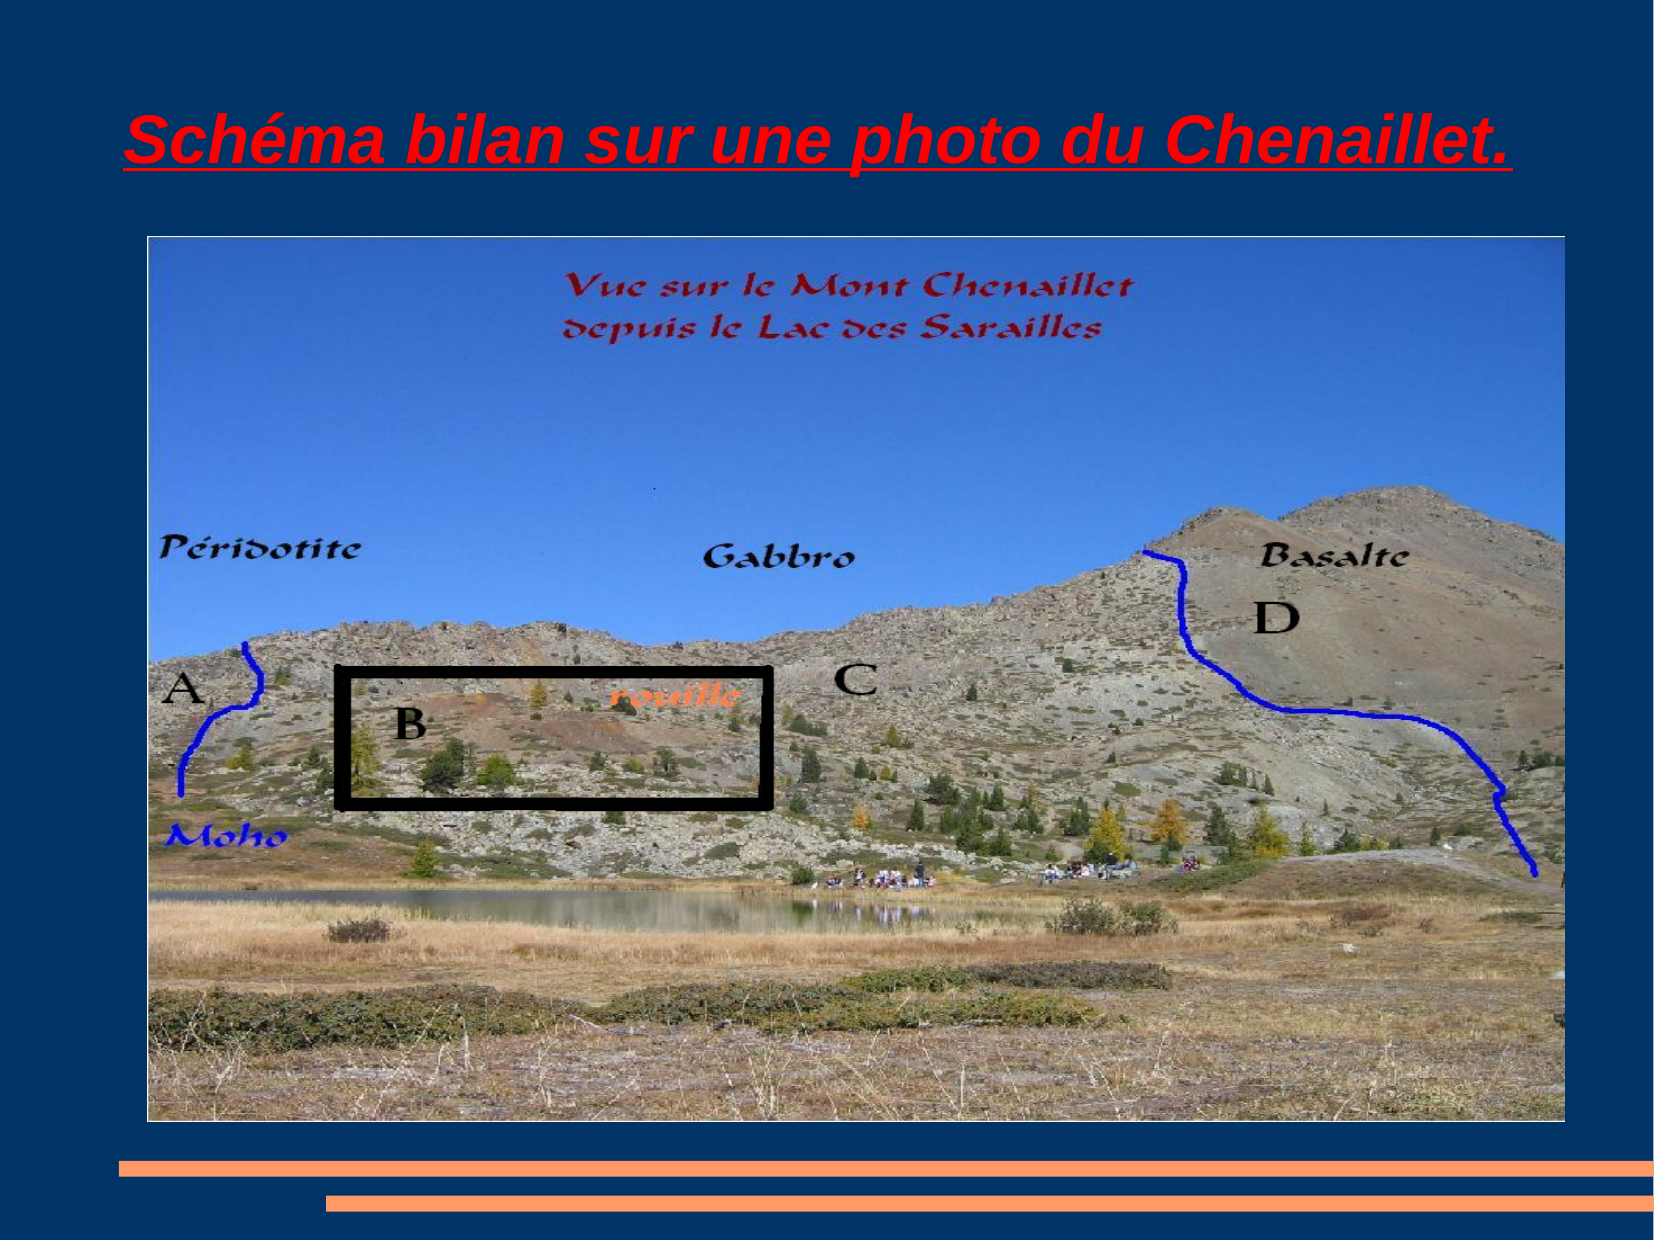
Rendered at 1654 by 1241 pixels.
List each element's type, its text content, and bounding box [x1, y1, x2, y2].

title Schéma bilan sur une photo du Chenaillet. [123, 43, 1536, 237]
picture [147, 236, 1565, 1123]
